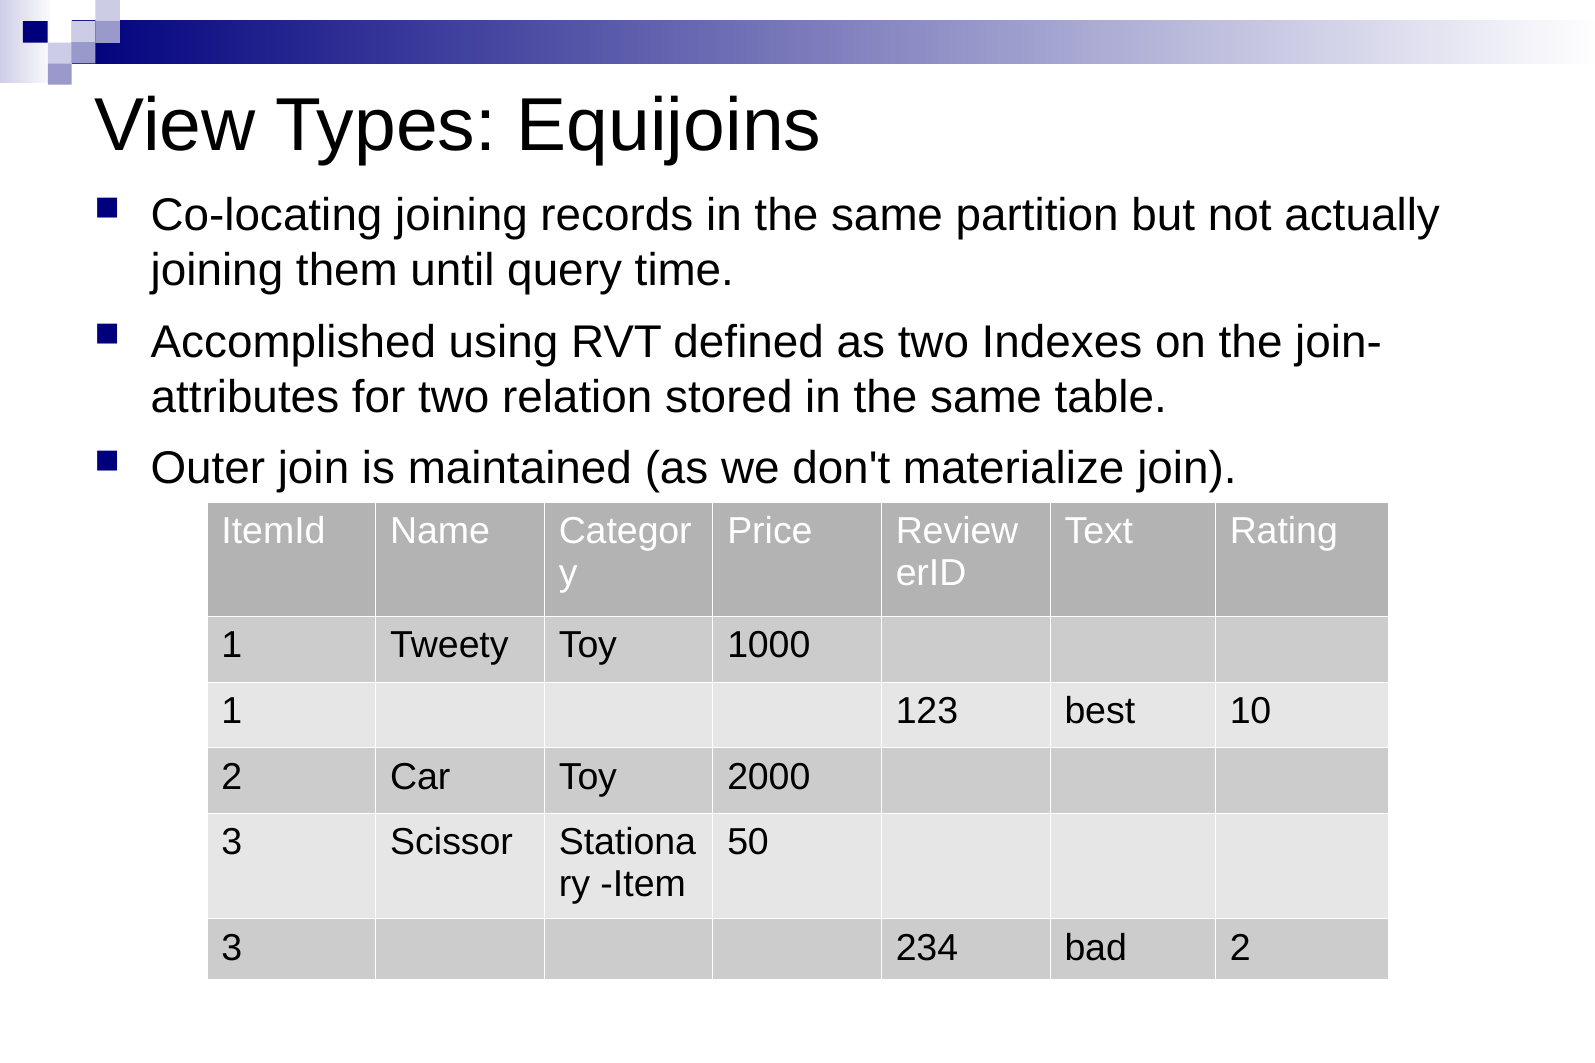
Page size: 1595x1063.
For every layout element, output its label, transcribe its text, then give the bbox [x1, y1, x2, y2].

table_cell [882, 617, 1050, 682]
table_cell [1216, 748, 1388, 813]
table_cell [1051, 814, 1215, 918]
table_cell 2000 [713, 748, 881, 813]
table_header Text [1051, 503, 1215, 616]
table_cell 3 [208, 919, 375, 979]
table_cell 1 [208, 683, 375, 747]
table_header ReviewerID [882, 503, 1050, 616]
list Co-locating joining records in the same partition but not actually joining them until query time. Accomplished using RVT defined as two Indexes on the join-attributes for two relation stored in the same table. Outer join is maintained (as we don't materialize join). [79, 177, 1515, 1020]
table_cell 10 [1216, 683, 1388, 747]
table_cell [1216, 617, 1388, 682]
table_cell [376, 919, 544, 979]
table_header Category [545, 503, 712, 616]
table_cell [1051, 617, 1215, 682]
table_cell [545, 919, 712, 979]
table_cell [882, 814, 1050, 918]
table_cell [713, 683, 881, 747]
table_cell [1051, 748, 1215, 813]
table_cell 1 [208, 617, 375, 682]
table_header Price [713, 503, 881, 616]
table_cell Tweety [376, 617, 544, 682]
table_cell bad [1051, 919, 1215, 979]
table_cell Stationary -Item [545, 814, 712, 918]
table_cell Toy [545, 617, 712, 682]
table_cell Car [376, 748, 544, 813]
table_cell 3 [208, 814, 375, 918]
table_cell Toy [545, 748, 712, 813]
table_cell [376, 683, 544, 747]
table_cell [713, 919, 881, 979]
table_header Rating [1216, 503, 1388, 616]
table_cell 2 [208, 748, 375, 813]
table_cell [1216, 814, 1388, 918]
table_cell 234 [882, 919, 1050, 979]
table_header ItemId [208, 503, 375, 616]
table_cell [545, 683, 712, 747]
table_cell best [1051, 683, 1215, 747]
title View Types: Equijoins [79, 63, 1515, 177]
table_cell 123 [882, 683, 1050, 747]
table_cell Scissor [376, 814, 544, 918]
table_header Name [376, 503, 544, 616]
table_cell [882, 748, 1050, 813]
table_cell 2 [1216, 919, 1388, 979]
table_cell 1000 [713, 617, 881, 682]
table_cell 50 [713, 814, 881, 918]
